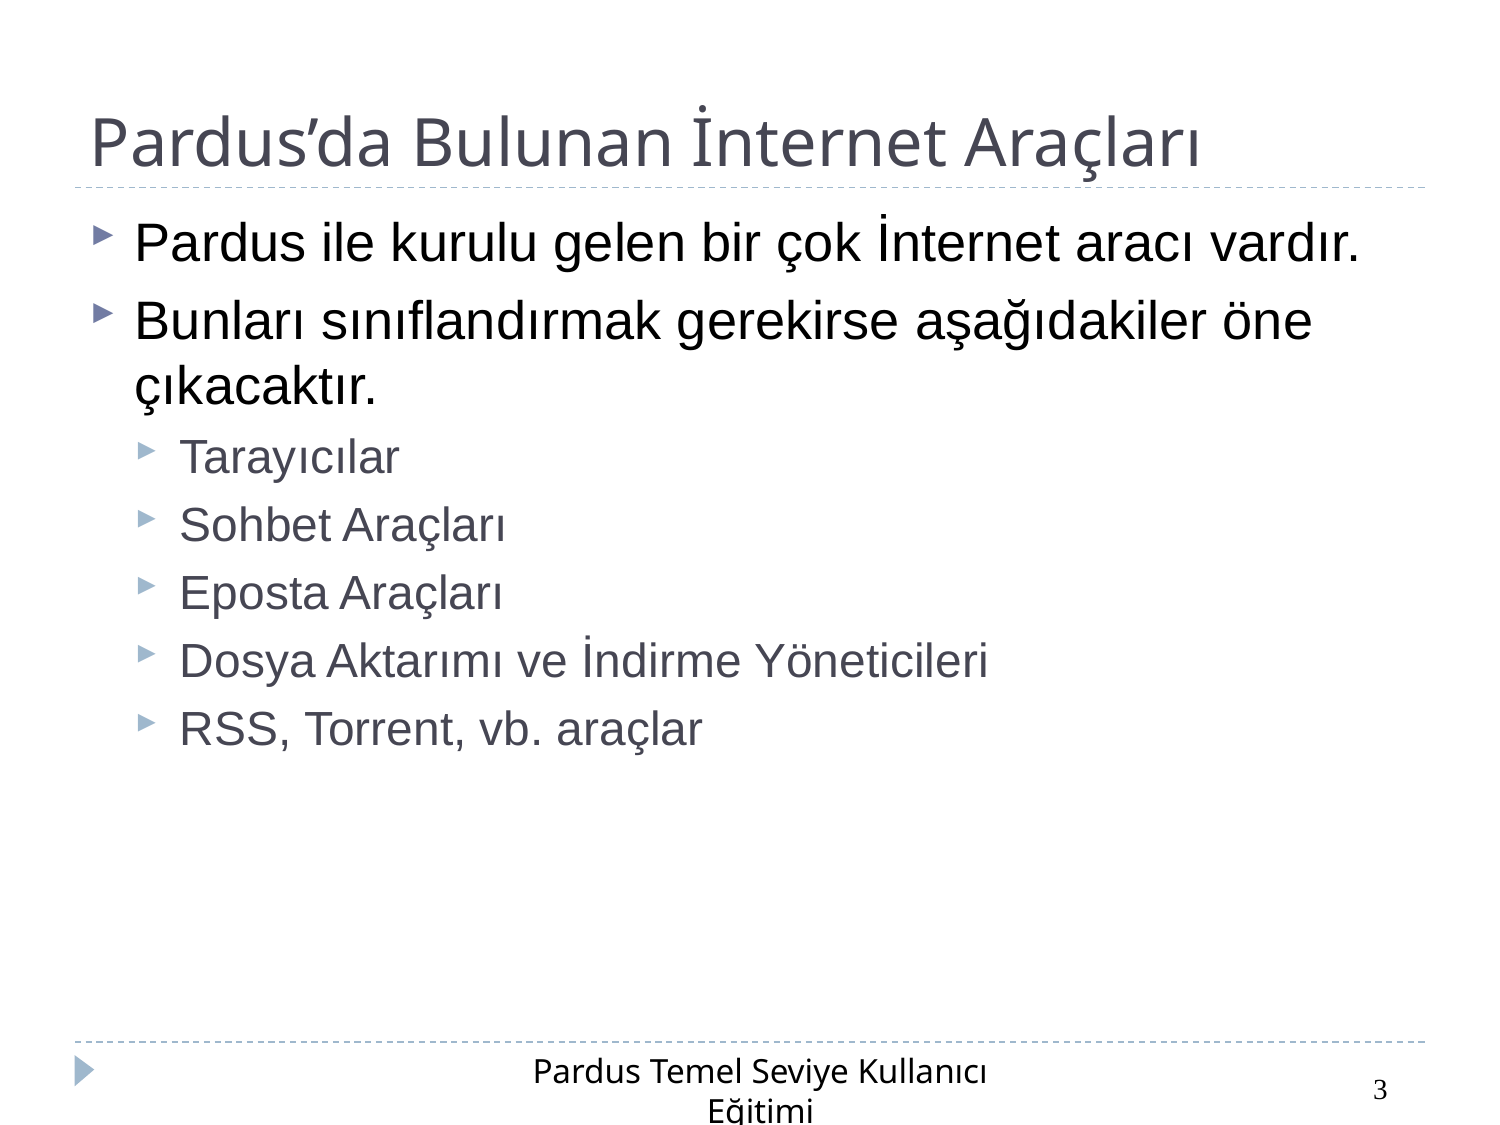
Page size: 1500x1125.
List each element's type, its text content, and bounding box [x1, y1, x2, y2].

title Pardus’da Bulunan İnternet Araçları [75, 24, 1425, 188]
list Pardus ile kurulu gelen bir çok İnternet aracı vardır. Bunları sınıflandırmak gerekirse aşağıdakiler öne çıkacaktır. Tarayıcılar Sohbet Araçları Eposta Araçları Dosya Aktarımı ve İndirme Yöneticileri RSS, Torrent, vb. araçlar [75, 200, 1425, 1010]
